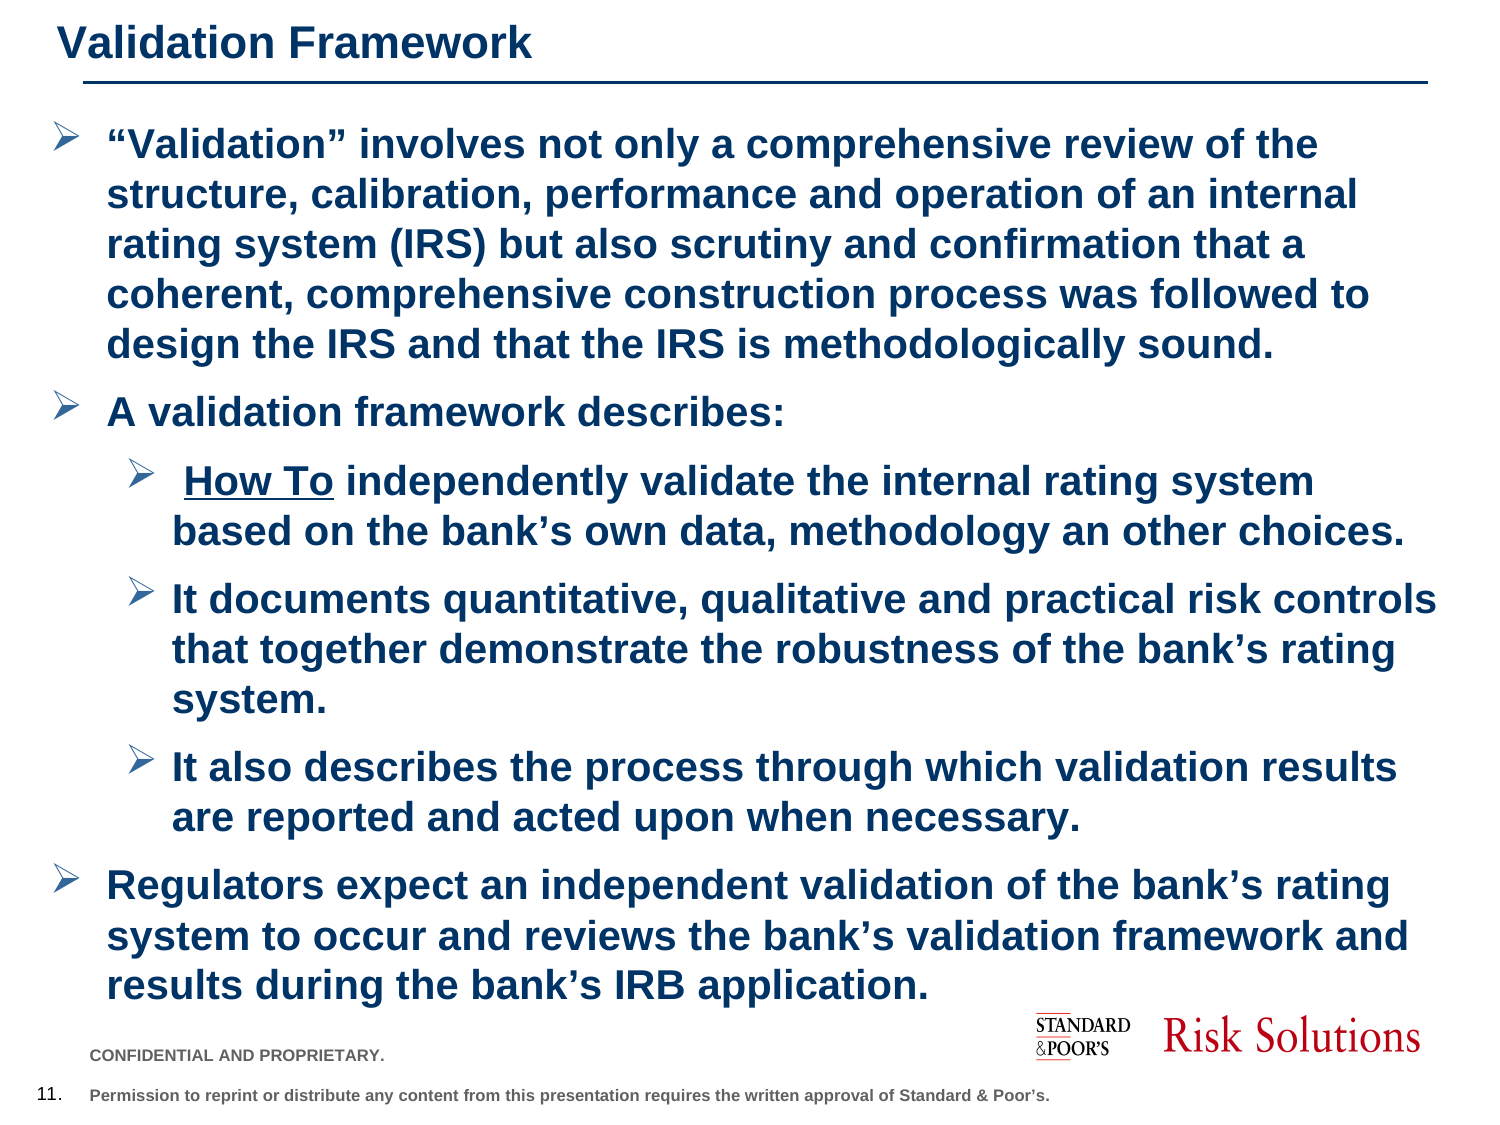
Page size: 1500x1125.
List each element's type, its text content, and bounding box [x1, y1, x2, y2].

text_box “Validation” involves not only a comprehensive review of the structure, calibration, performance and operation of an internal rating system (IRS) but also scrutiny and confirmation that a coherent, comprehensive construction process was followed to design the IRS and that the IRS is methodologically sound. A validation framework describes: How To independently validate the internal rating system based on the bank’s own data, methodology an other choices. It documents quantitative, qualitative and practical risk controls that together demonstrate the robustness of the bank’s rating system. It also describes the process through which validation results are reported and acted upon when necessary. Regulators expect an independent validation of the bank’s rating system to occur and reviews the bank’s validation framework and results during the bank’s IRB application. [35, 109, 1463, 882]
picture [1029, 1004, 1424, 1067]
text_box Validation Framework [41, 4, 548, 76]
